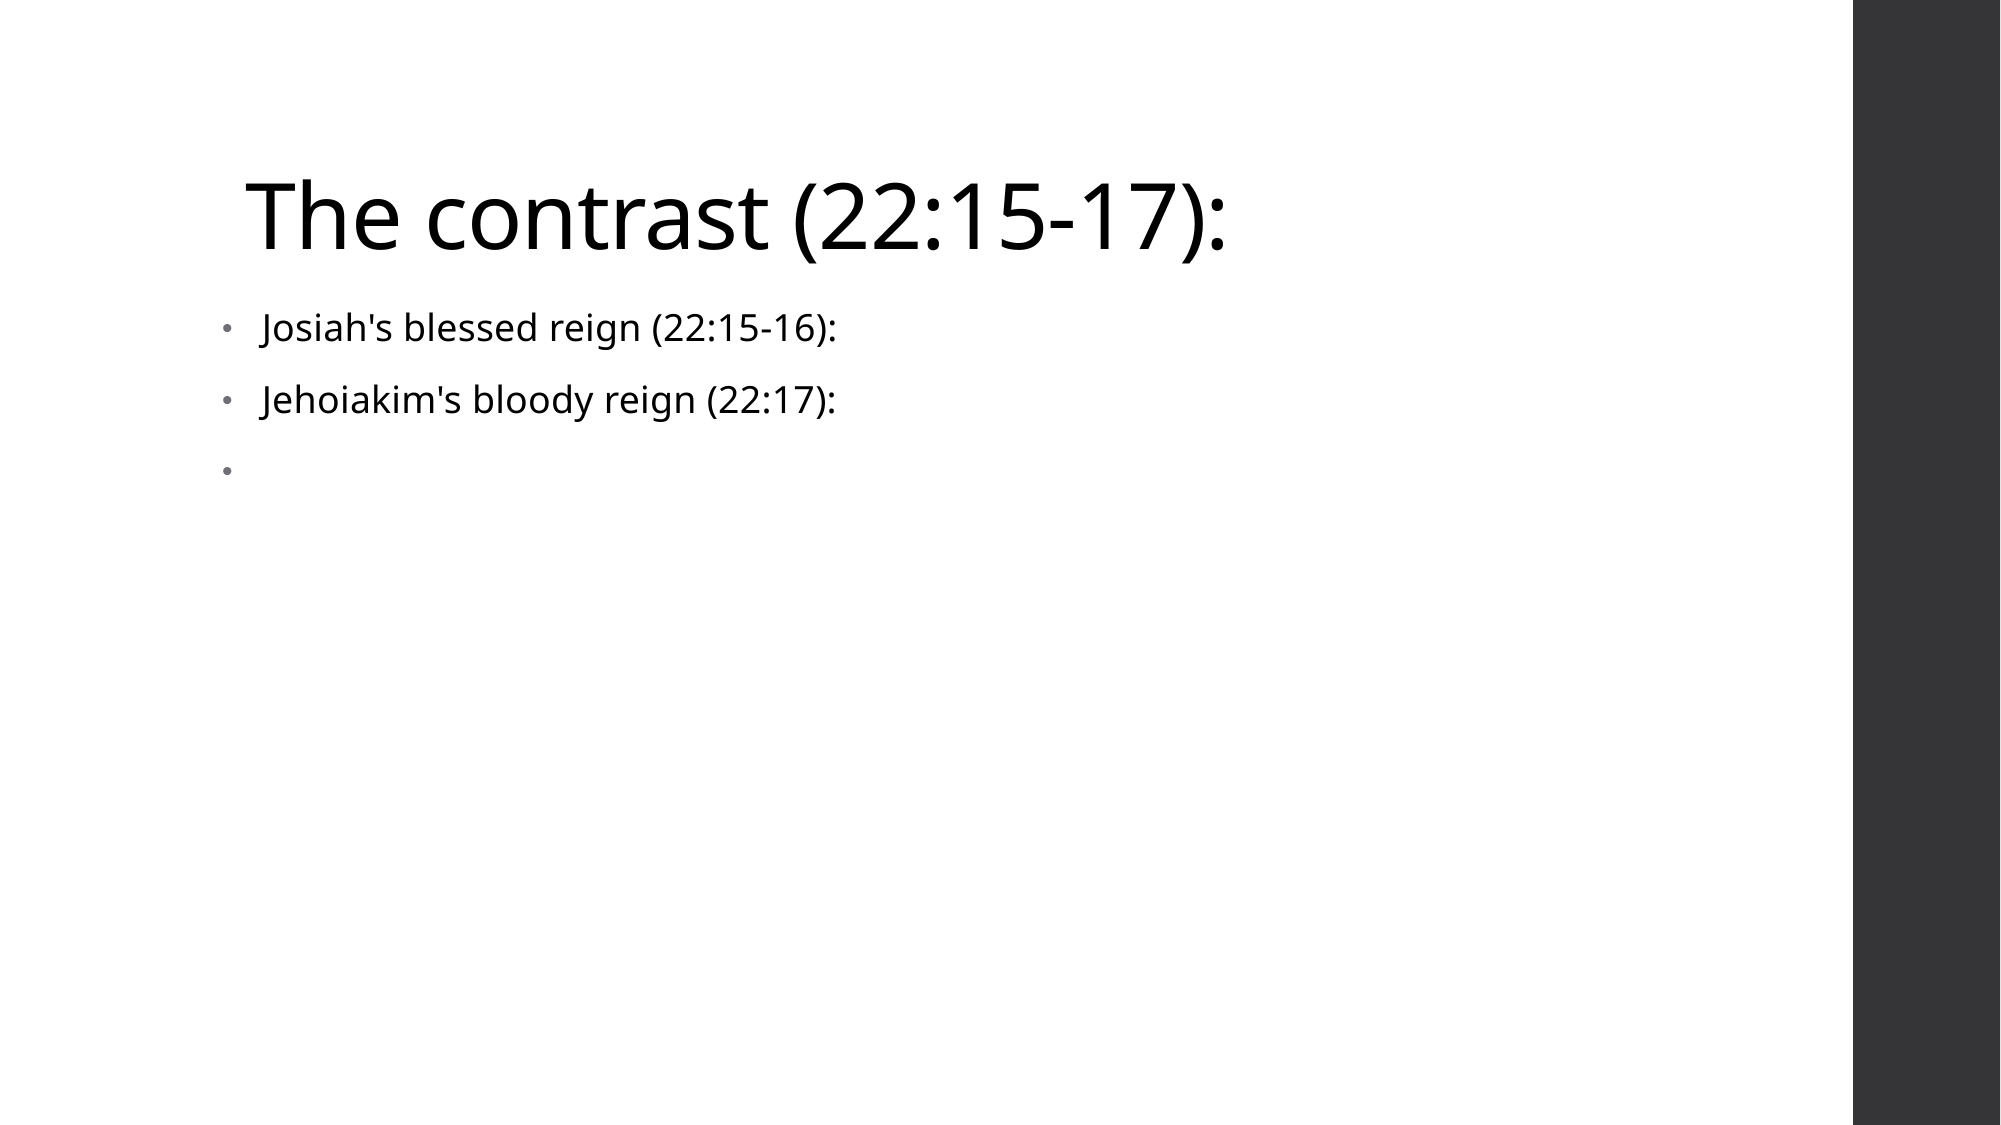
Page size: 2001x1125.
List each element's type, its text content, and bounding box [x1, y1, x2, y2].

title The contrast (22:15-17): [206, 60, 1797, 278]
list Josiah's blessed reign (22:15-16): Jehoiakim's bloody reign (22:17): [206, 299, 1617, 1014]
